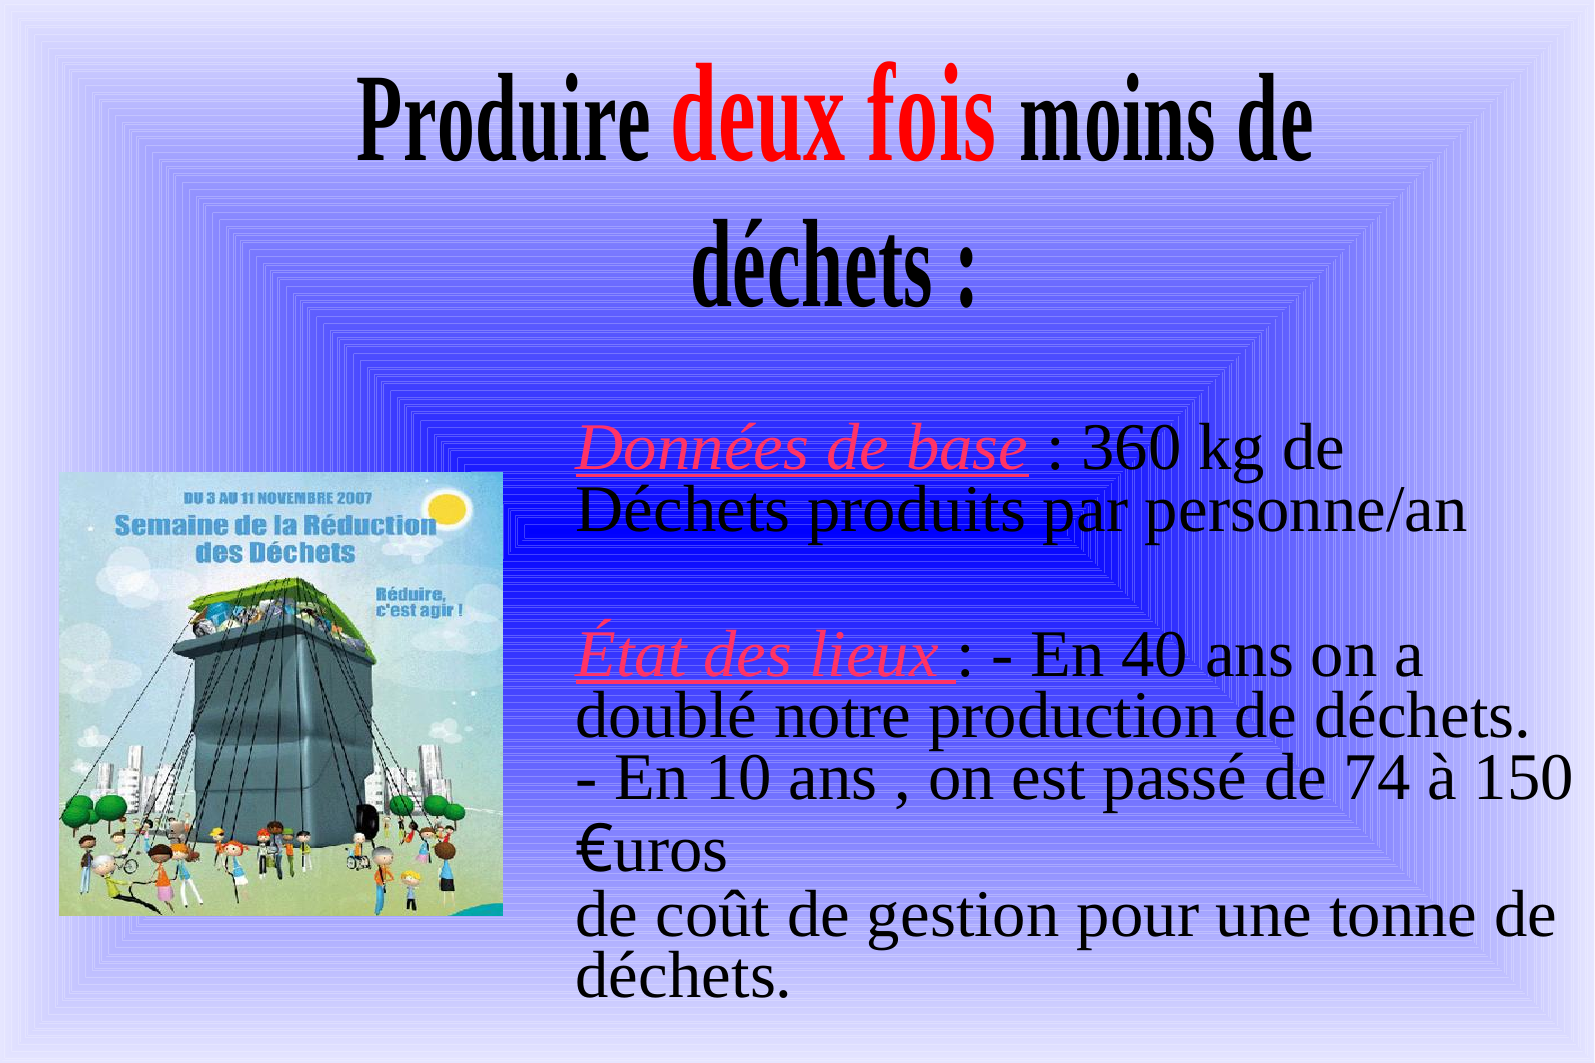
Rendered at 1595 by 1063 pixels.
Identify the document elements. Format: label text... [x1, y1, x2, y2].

chart [254, 29, 1418, 371]
text_box Données de base : 360 kg de Déchets produits par personne/an [560, 413, 1536, 551]
text_box État des lieux : - En 40 ans on a doublé notre production de déchets. - En 10 ans , on est passé de 74 à 150 €uros de coût de gestion pour une tonne de déchets. [560, 620, 1595, 1018]
picture [59, 472, 503, 916]
